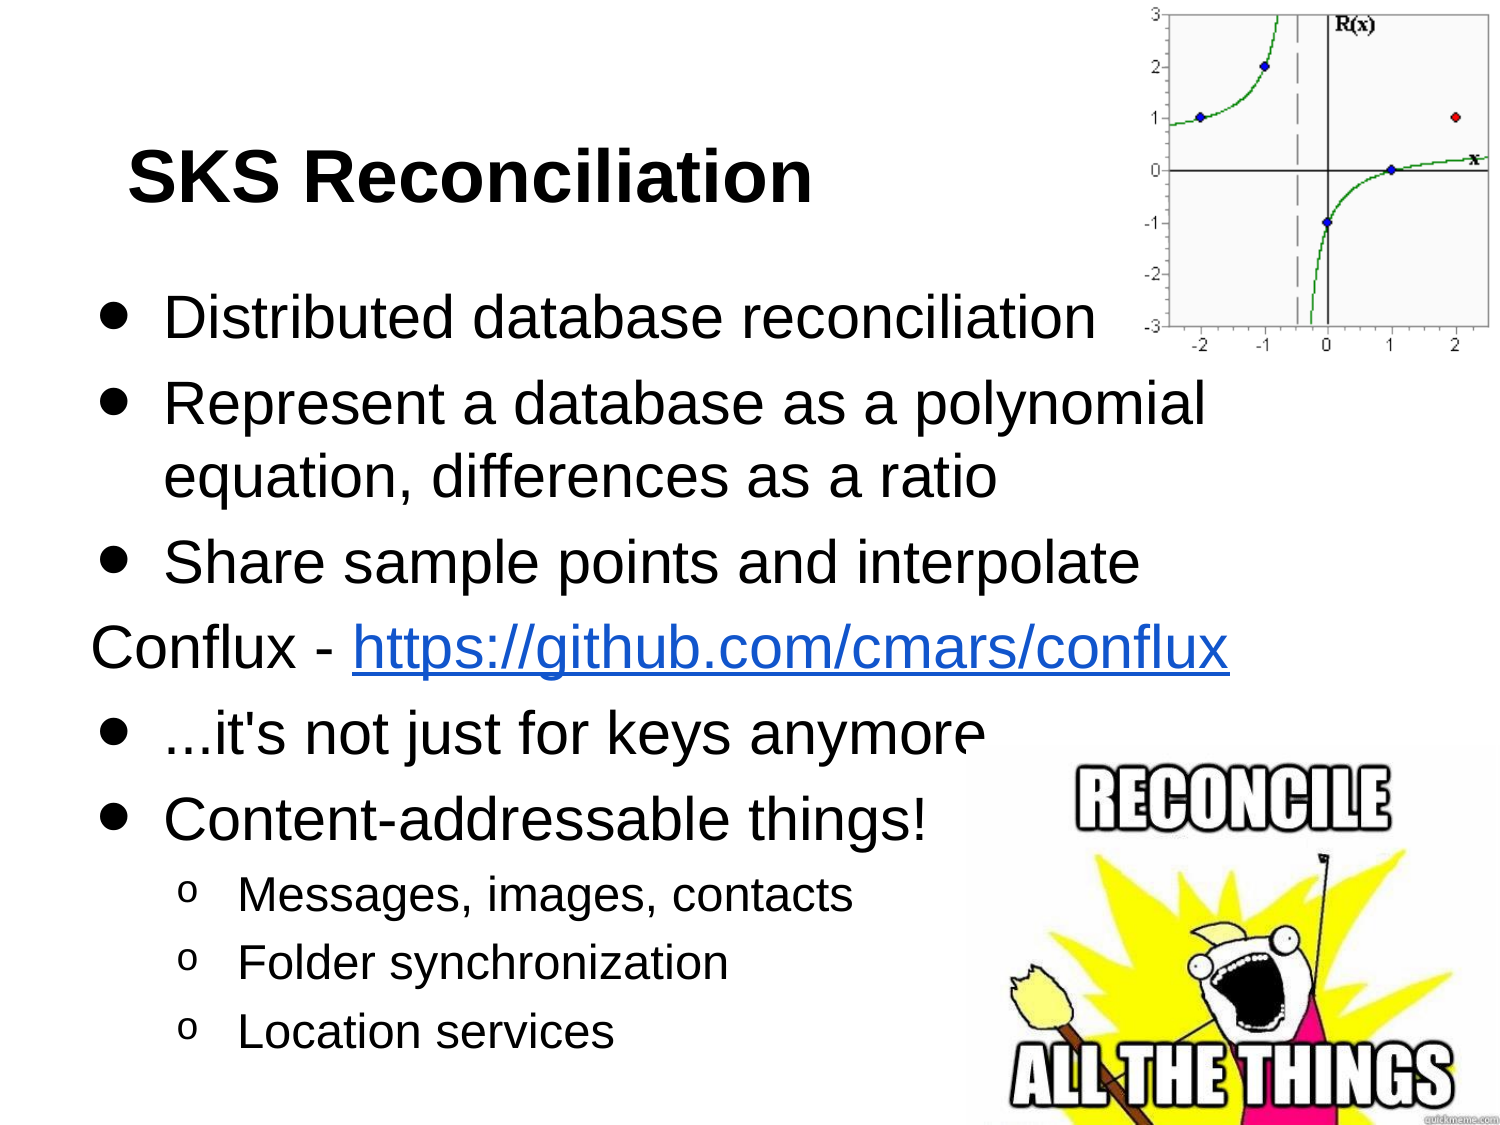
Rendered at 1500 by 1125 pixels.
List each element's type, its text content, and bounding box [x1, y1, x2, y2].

title SKS Reconciliation [75, 45, 1128, 233]
list Distributed database reconciliation Represent a database as a polynomial equation, differences as a ratio Share sample points and interpolate Conflux - https://github.com/cmars/conflux ...it's not just for keys anymore Content-addressable things! Messages, images, contacts Folder synchronization Location services [75, 262, 1425, 1078]
text_box [1128, 0, 1500, 372]
text_box [966, 745, 1500, 1125]
